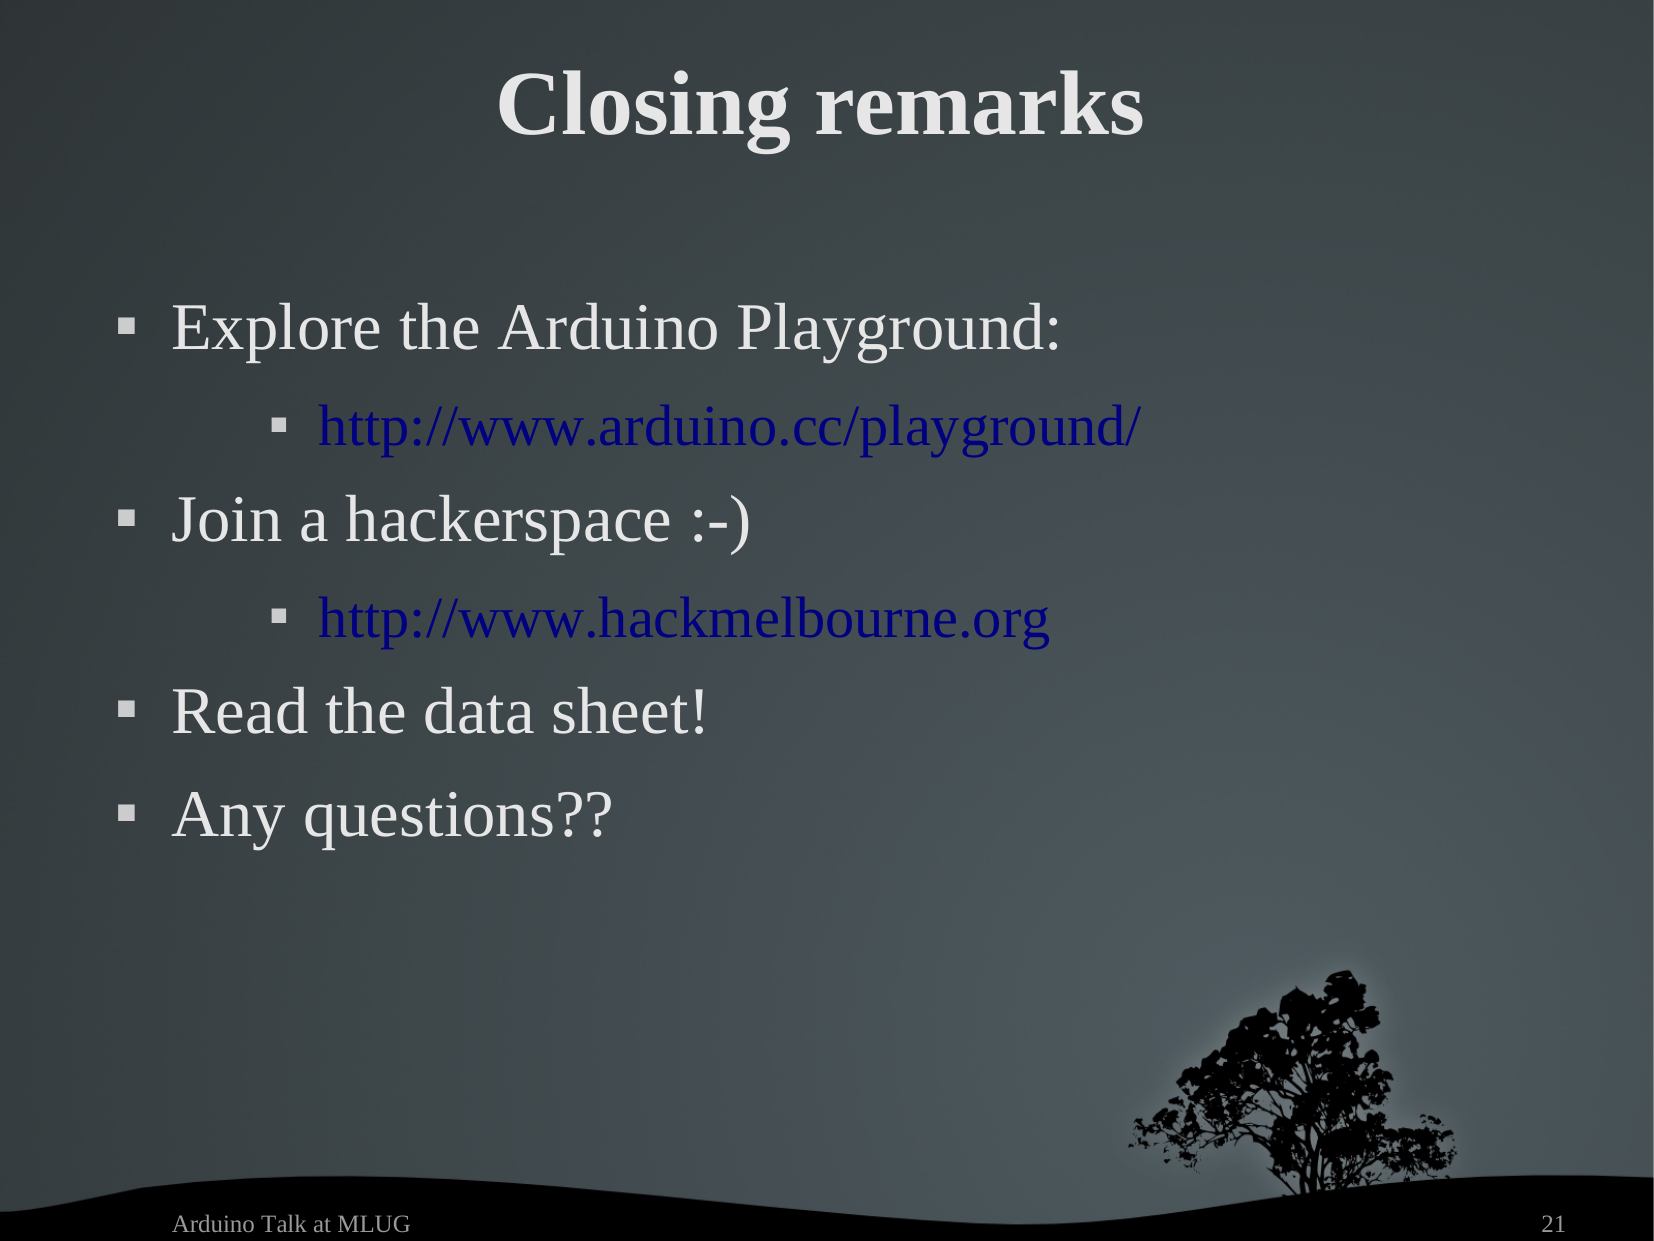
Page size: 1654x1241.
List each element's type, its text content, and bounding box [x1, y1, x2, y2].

picture [0, 0, 1654, 1241]
list Explore the Arduino Playground: http://www.arduino.cc/playground/ Join a hackerspace :-) http://www.hackmelbourne.org Read the data sheet! Any questions?? [82, 290, 1571, 1109]
title Closing remarks [76, 7, 1565, 200]
